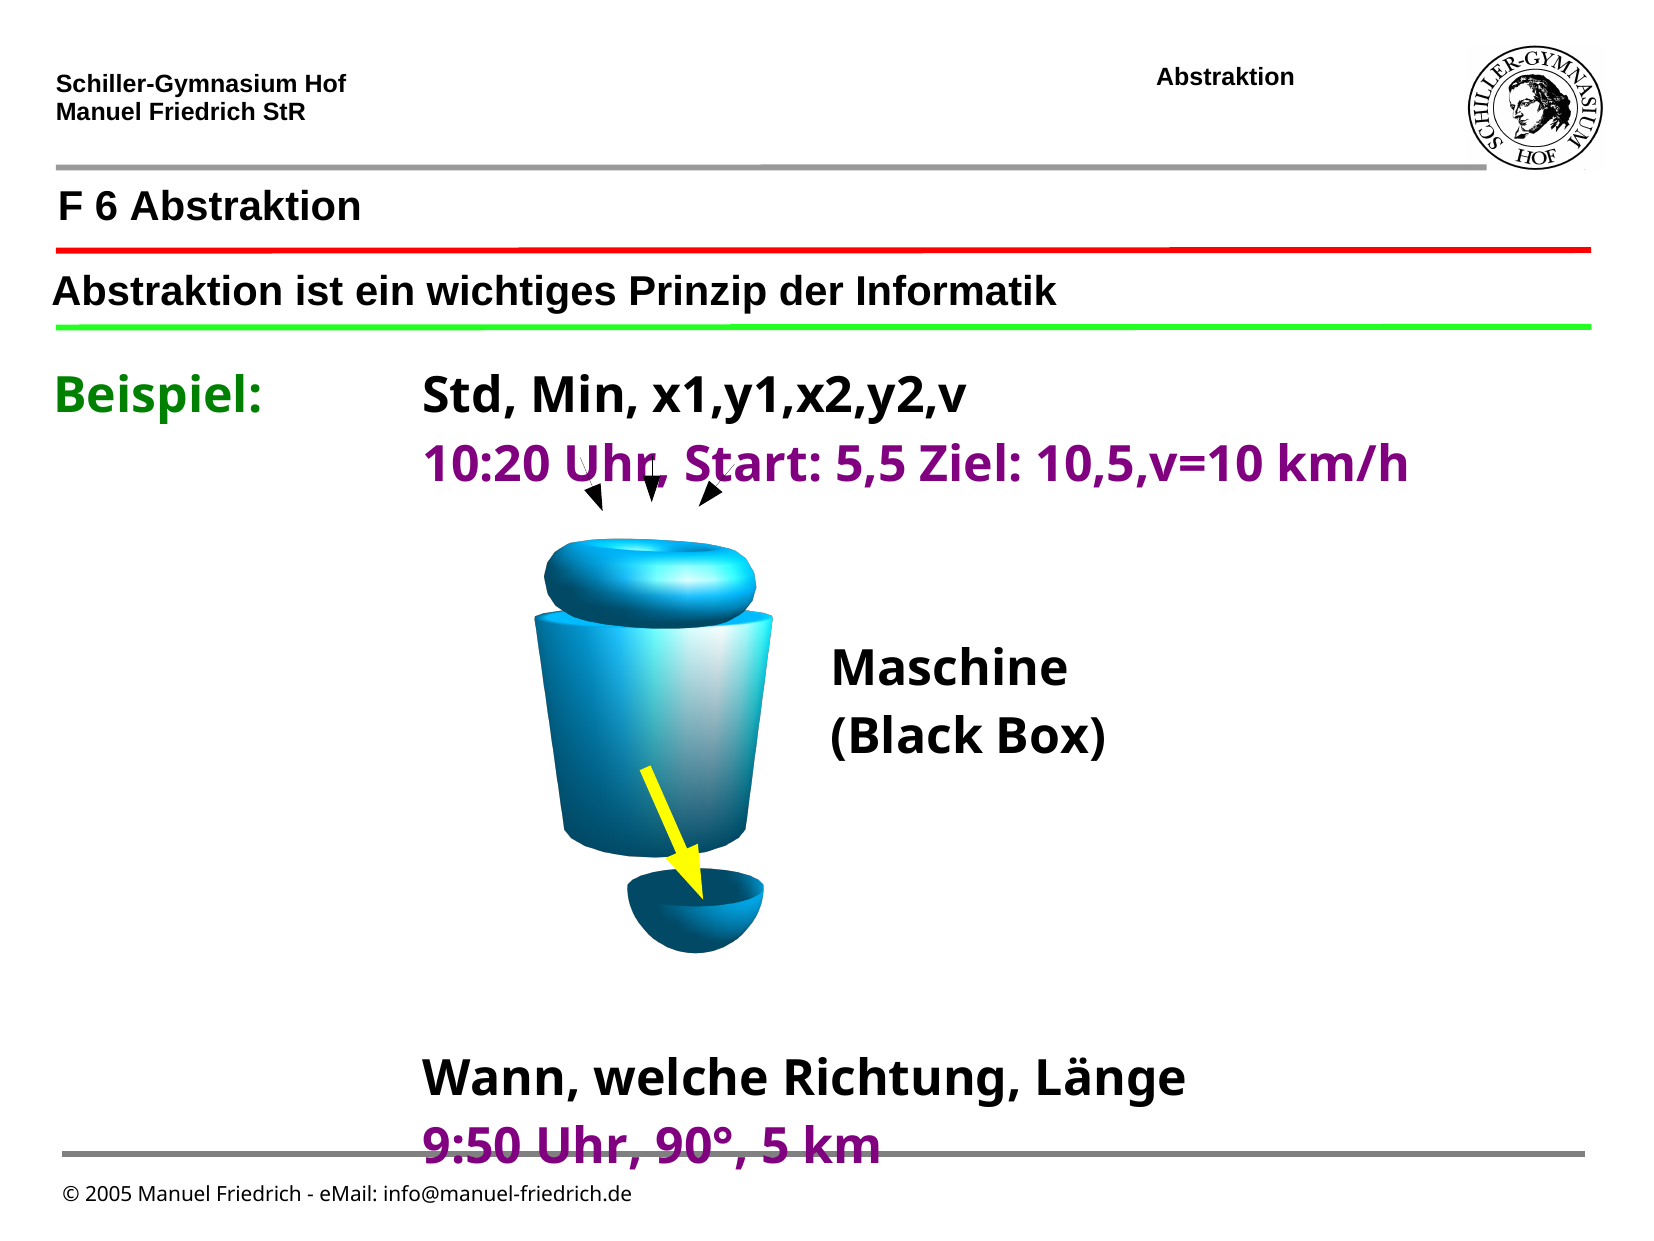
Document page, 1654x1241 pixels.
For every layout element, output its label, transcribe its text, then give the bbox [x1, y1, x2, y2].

text_box F 6 Abstraktion [57, 183, 1284, 234]
text_box Abstraktion [1156, 62, 1425, 123]
text_box © 2005 Manuel Friedrich - eMail: info@manuel-friedrich.de [62, 1178, 1550, 1204]
text_box Maschine (Black Box) [830, 631, 1186, 754]
text_box Abstraktion ist ein wichtiges Prinzip der Informatik [51, 268, 1563, 319]
text_box Beispiel: Std, Min, x1,y1,x2,y2,v 10:20 Uhr, Start: 5,5 Ziel: 10,5,v=10 km/h Wann, welche Richtung, Länge 9:50 Uhr, 90°, 5 km [53, 359, 1588, 1099]
text_box Schiller-Gymnasium Hof Manuel Friedrich StR [55, 69, 396, 129]
picture [1466, 44, 1605, 172]
